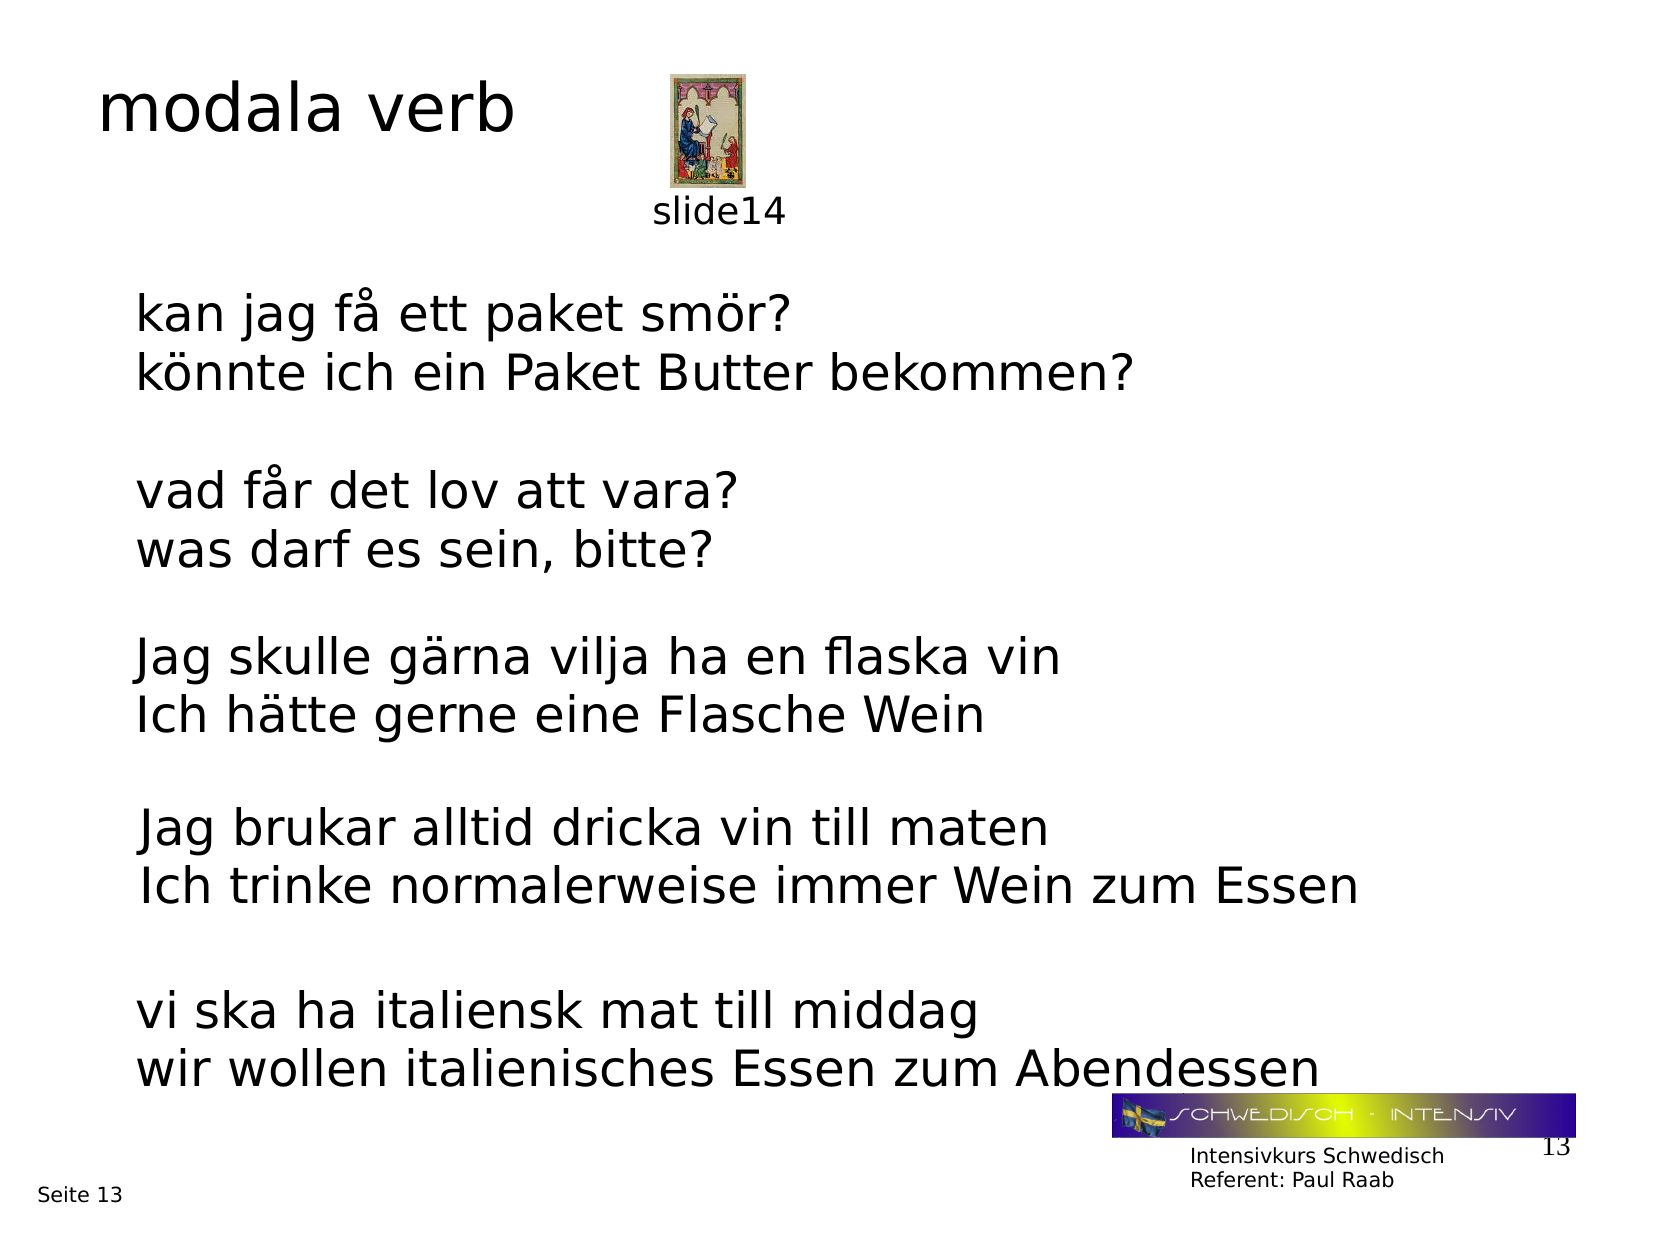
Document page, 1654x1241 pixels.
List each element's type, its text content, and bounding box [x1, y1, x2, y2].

text_box Jag brukar alltid dricka vin till maten Ich trinke normalerweise immer Wein zum Essen [124, 791, 1388, 924]
picture [1112, 1093, 1576, 1138]
text_box slide14 [637, 182, 826, 242]
text_box vi ska ha italiensk mat till middag wir wollen italienisches Essen zum Abendessen [120, 974, 1426, 1107]
text_box vad får det lov att vara? was darf es sein, bitte? [120, 455, 826, 587]
picture [670, 74, 746, 182]
text_box Jag skulle gärna vilja ha en flaska vin Ich hätte gerne eine Flasche Wein [120, 620, 1088, 752]
text_box kan jag få ett paket smör? könnte ich ein Paket Butter bekommen? [120, 277, 1426, 410]
text_box modala verb [61, 62, 788, 155]
